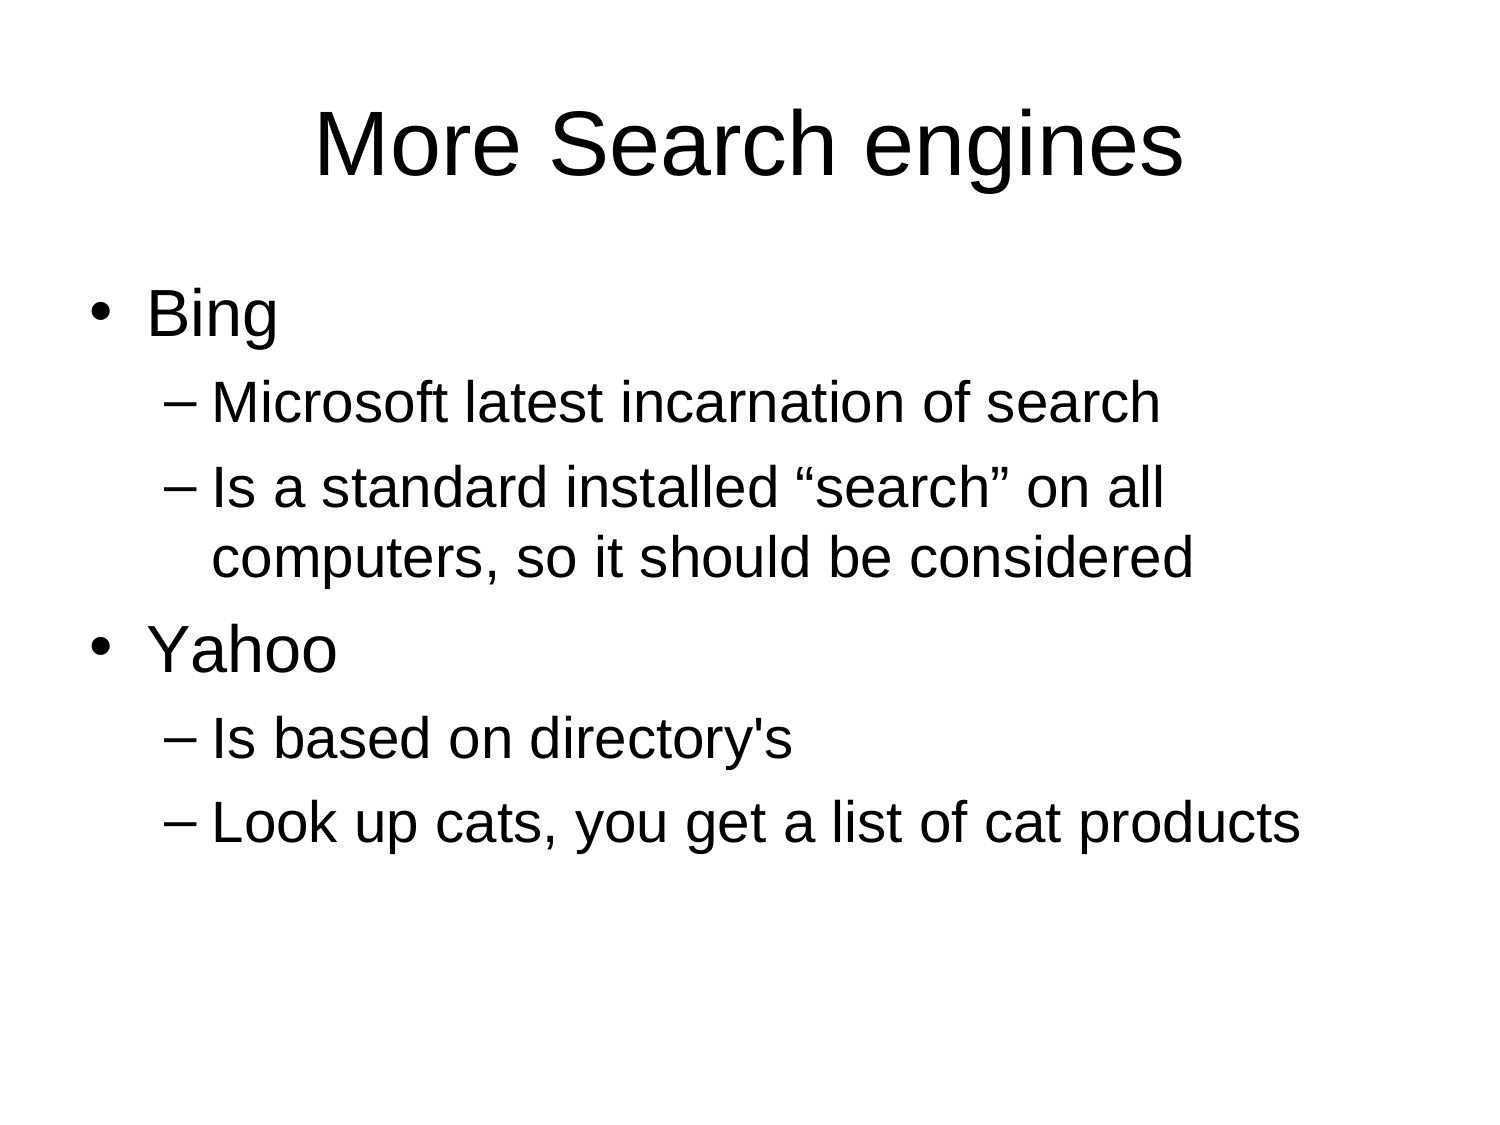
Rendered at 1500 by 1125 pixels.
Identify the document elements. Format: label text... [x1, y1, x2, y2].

list Bing Microsoft latest incarnation of search Is a standard installed “search” on all computers, so it should be considered Yahoo Is based on directory's Look up cats, you get a list of cat products [75, 262, 1426, 1006]
title More Search engines [75, 44, 1426, 233]
